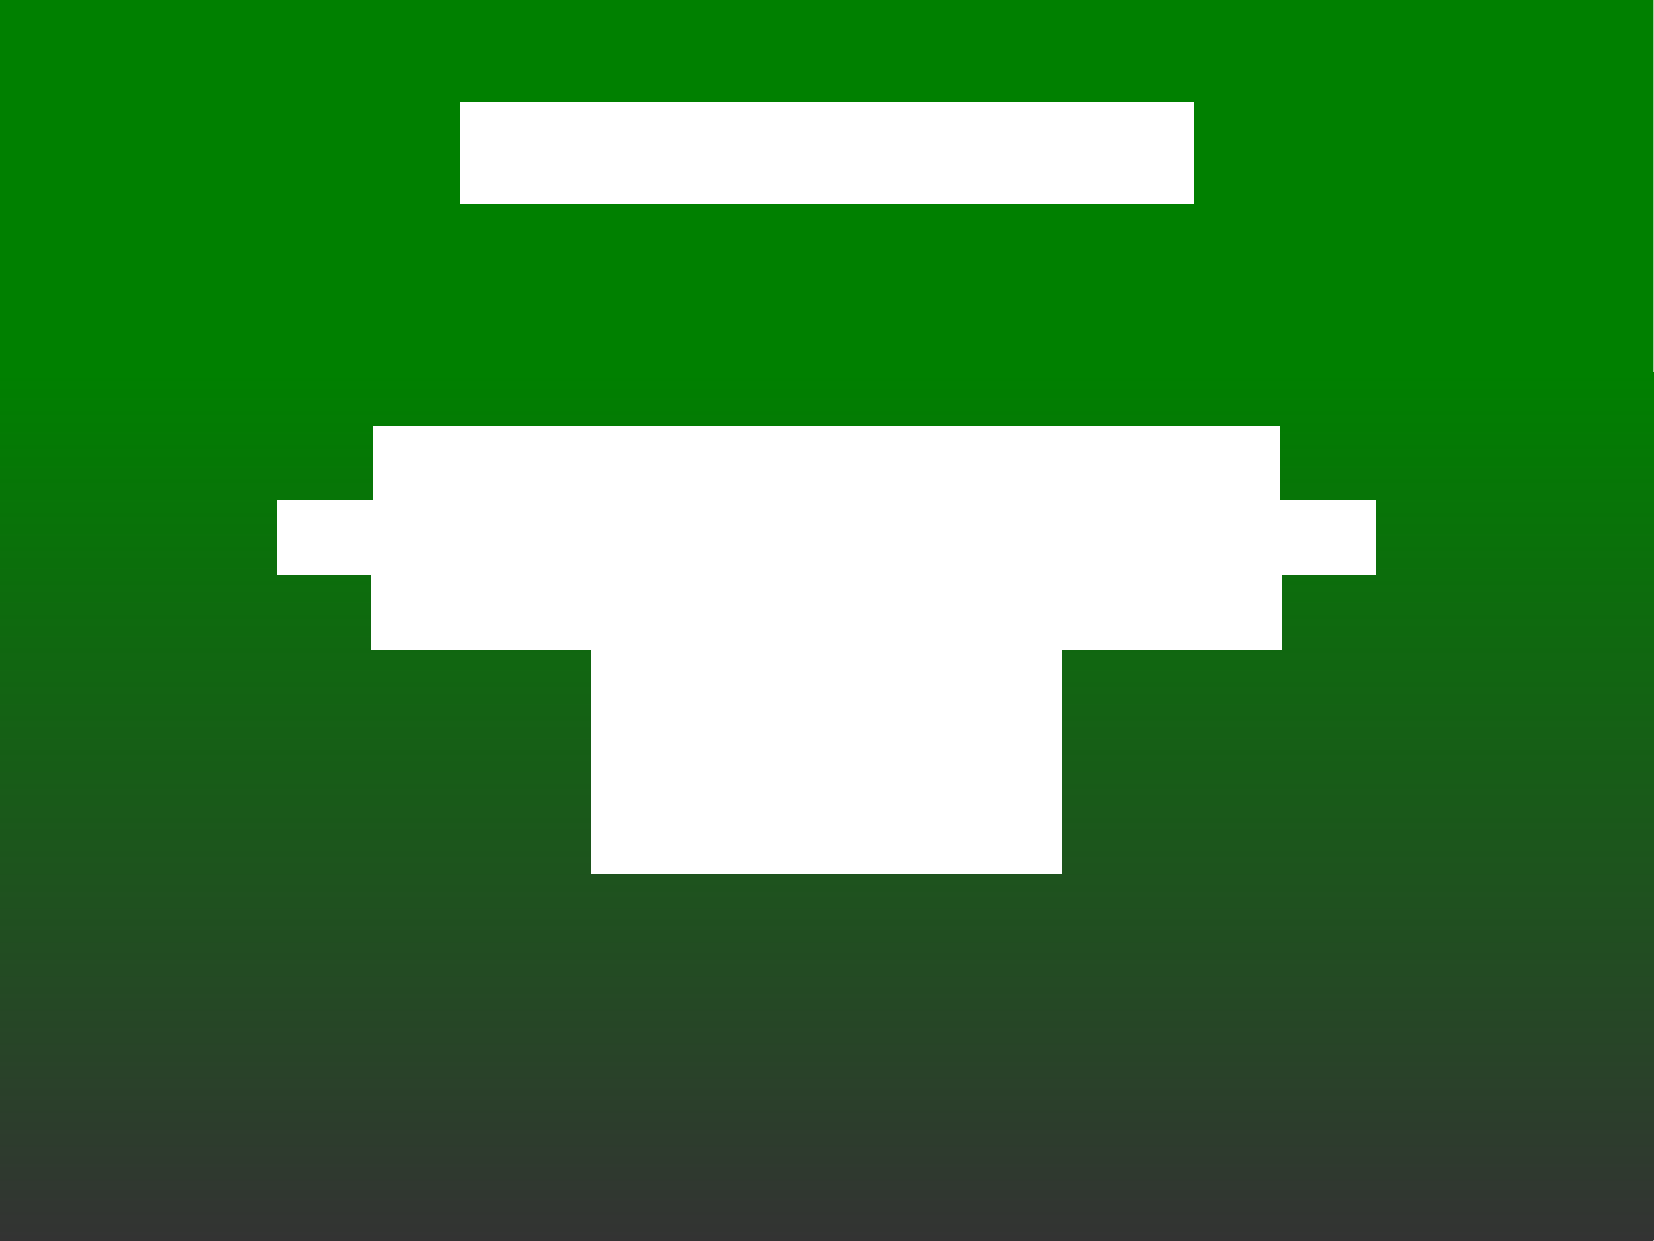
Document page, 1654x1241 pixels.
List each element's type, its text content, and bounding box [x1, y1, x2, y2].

title Stosowane normy [82, 49, 1571, 257]
subtitle Pierwsza norma – EIA/TIA 568 Międzynarodowa norma – ISO 11801 Europejska norma – EN 50173 PN-EN 50174-1 PN-EN 50174-2 PN-EN 50174-3 [82, 290, 1571, 1010]
